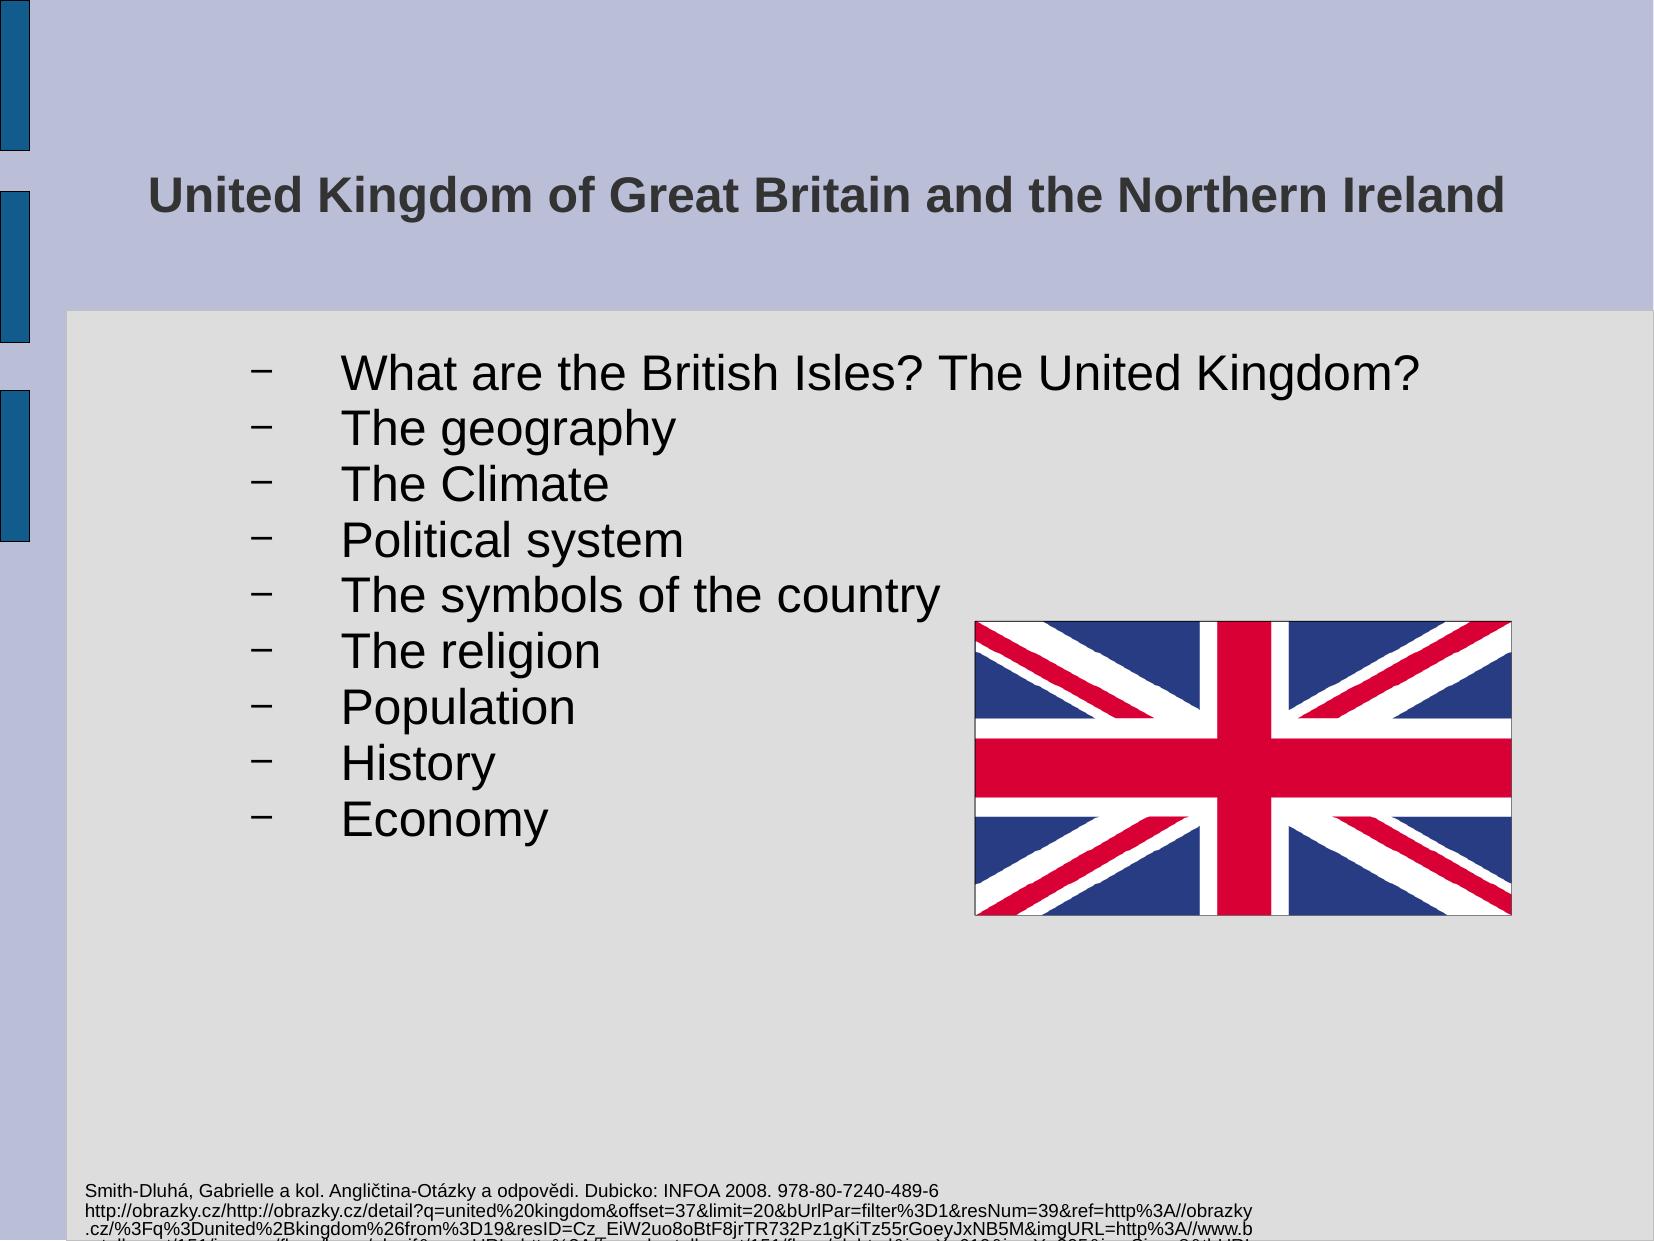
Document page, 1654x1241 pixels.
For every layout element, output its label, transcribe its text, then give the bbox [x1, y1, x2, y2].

text_box Smith-Dluhá, Gabrielle a kol. Angličtina-Otázky a odpovědi. Dubicko: INFOA 2008. 978-80-7240-489-6 http://obrazky.cz/http://obrazky.cz/detail?q=united%20kingdom&offset=37&limit=20&bUrlPar=filter%3D1&resNum=39&ref=http%3A//obrazky.cz/%3Fq%3Dunited%2Bkingdom%26from%3D19&resID=Cz_EiW2uo8oBtF8jrTR732Pz1gKiTz55rGoeyJxNB5M&imgURL=http%3A//www.bartelby.net/151/images/flags/large/uk.gif&pageURL=http%3A//www.bartelby.net/151/flags/uk.html&imgX=610&imgY=305&imgSize=8&thURL=http%3A//media4.picsearch.com/is%3FCz_EiW2uo8oBtF8jrTR732Pz1gKiTz55rGoeyJxNB5M&thX=128&thY=64&qNoSite=united%2Bkingdom&siteWWW=&sId=wUm1h5DewCYw38ffUg4T http://wikitravel.org/upload/shared/thumb/5/5a/UK_map.png/300px-UK_map.png [70, 1151, 1270, 1241]
list What are the British Isles? The United Kingdom? The geography The Climate Political system The symbols of the country The religion Population History Economy [121, 344, 1534, 1127]
title United Kingdom of Great Britain and the Northern Ireland [121, 91, 1534, 299]
picture [974, 620, 1512, 916]
